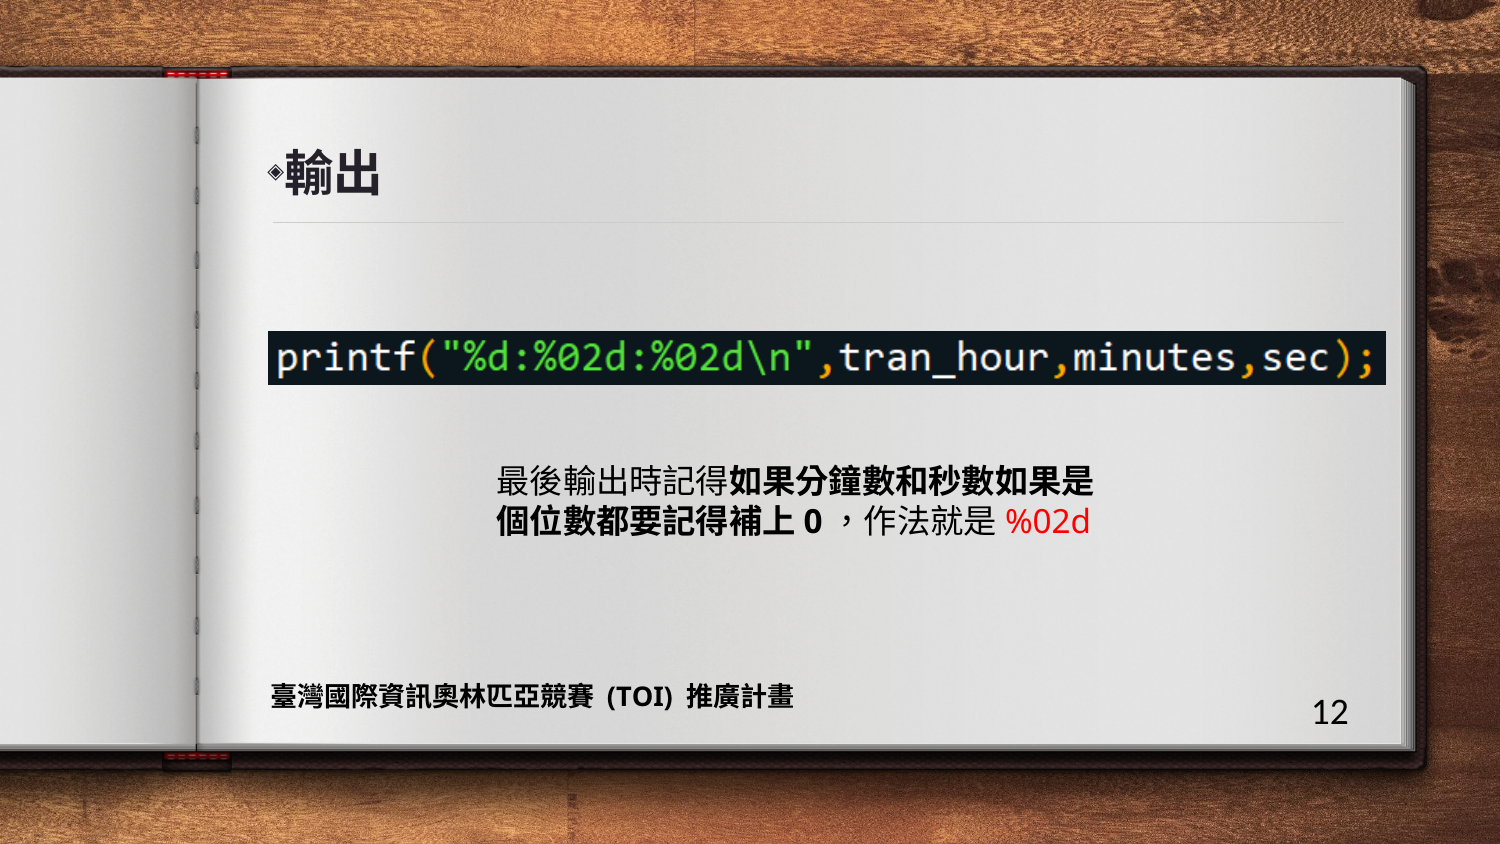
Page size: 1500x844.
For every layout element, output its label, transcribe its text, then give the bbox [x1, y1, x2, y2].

list 輸出 [252, 126, 1183, 216]
picture [268, 331, 1386, 385]
text_box 最後輸出時記得如果分鐘數和秒數如果是個位數都要記得補上0，作法就是%02d [481, 452, 1129, 549]
text_box [1295, 672, 1386, 737]
